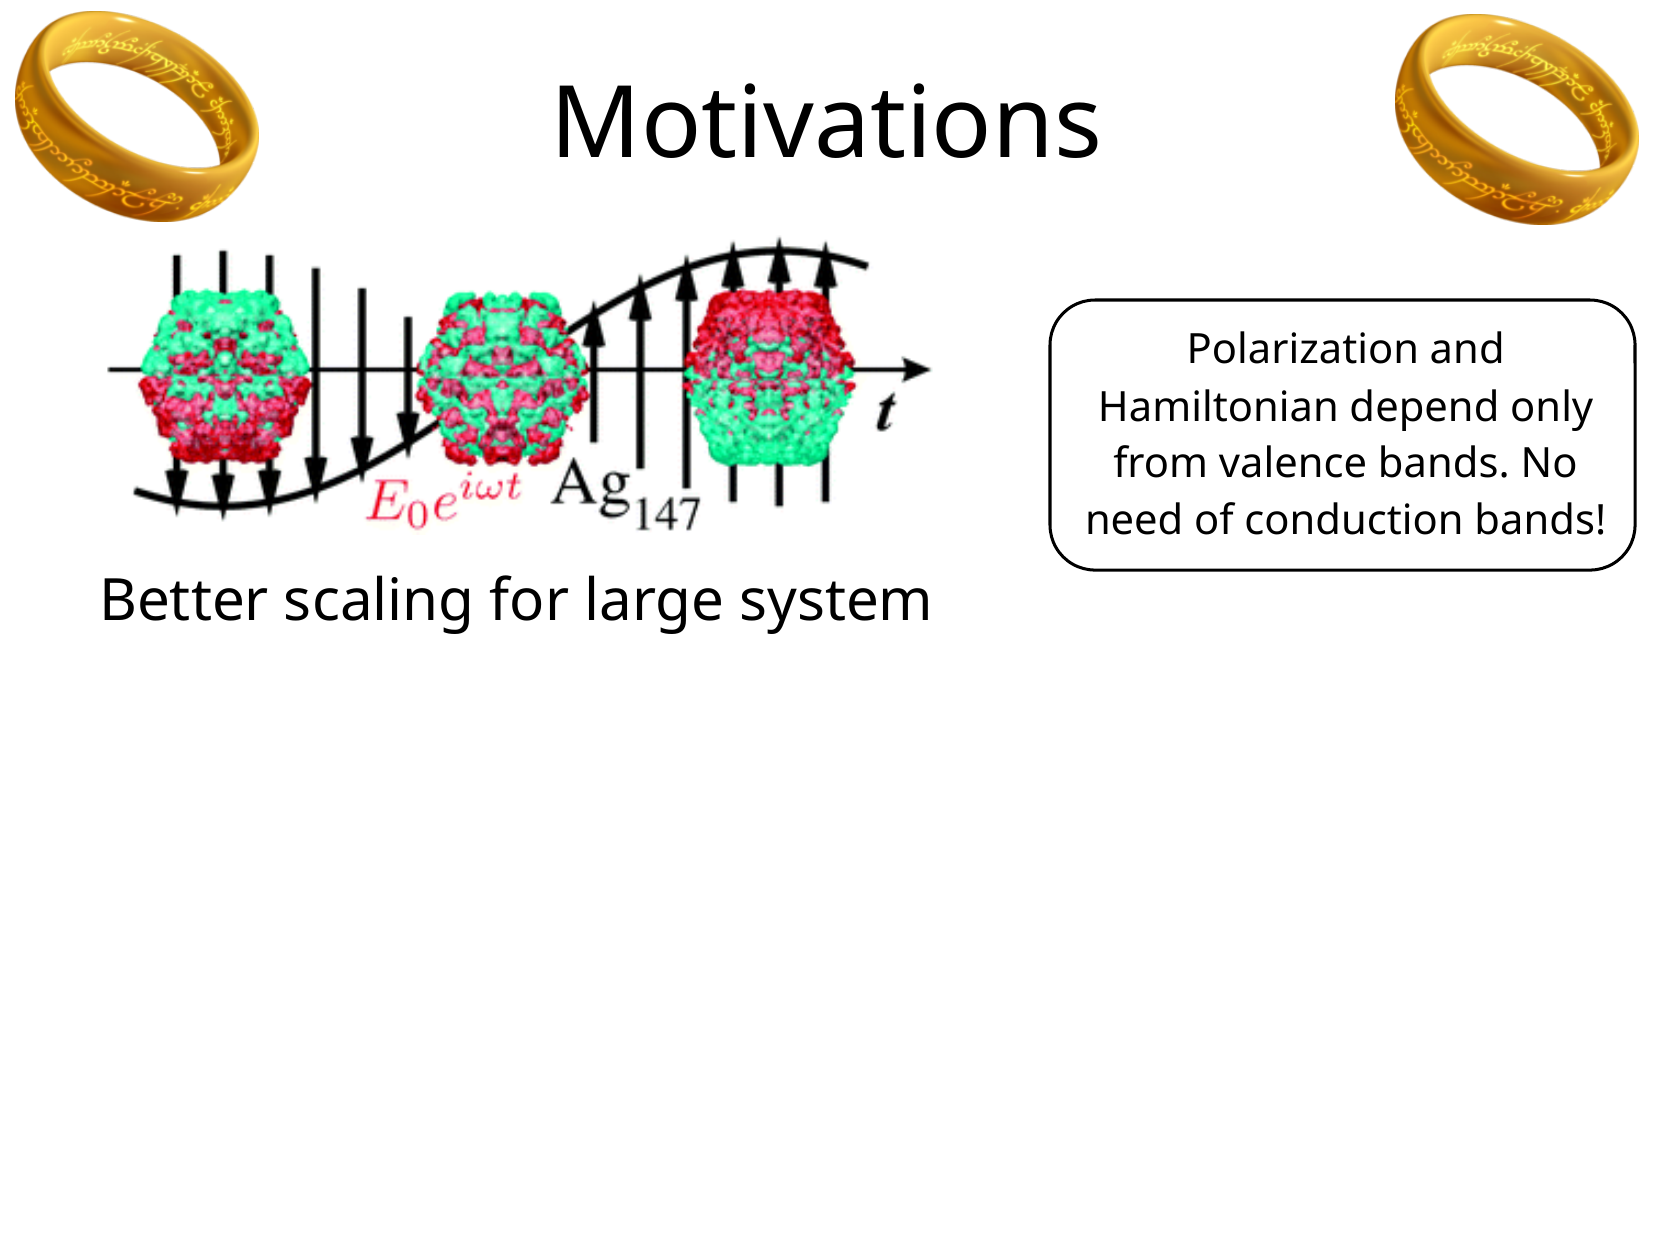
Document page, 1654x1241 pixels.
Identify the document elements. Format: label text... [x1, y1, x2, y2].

text_box [1050, 309, 1068, 562]
text_box Polarization and Hamiltonian depend only from valence bands. No need of conduction bands! [1068, 296, 1624, 570]
text_box [1624, 315, 1636, 555]
title Motivations [259, 15, 1395, 223]
picture [15, 11, 259, 223]
picture [106, 234, 935, 536]
text_box Better scaling for large system [6, 540, 1027, 656]
picture [1395, 14, 1639, 226]
